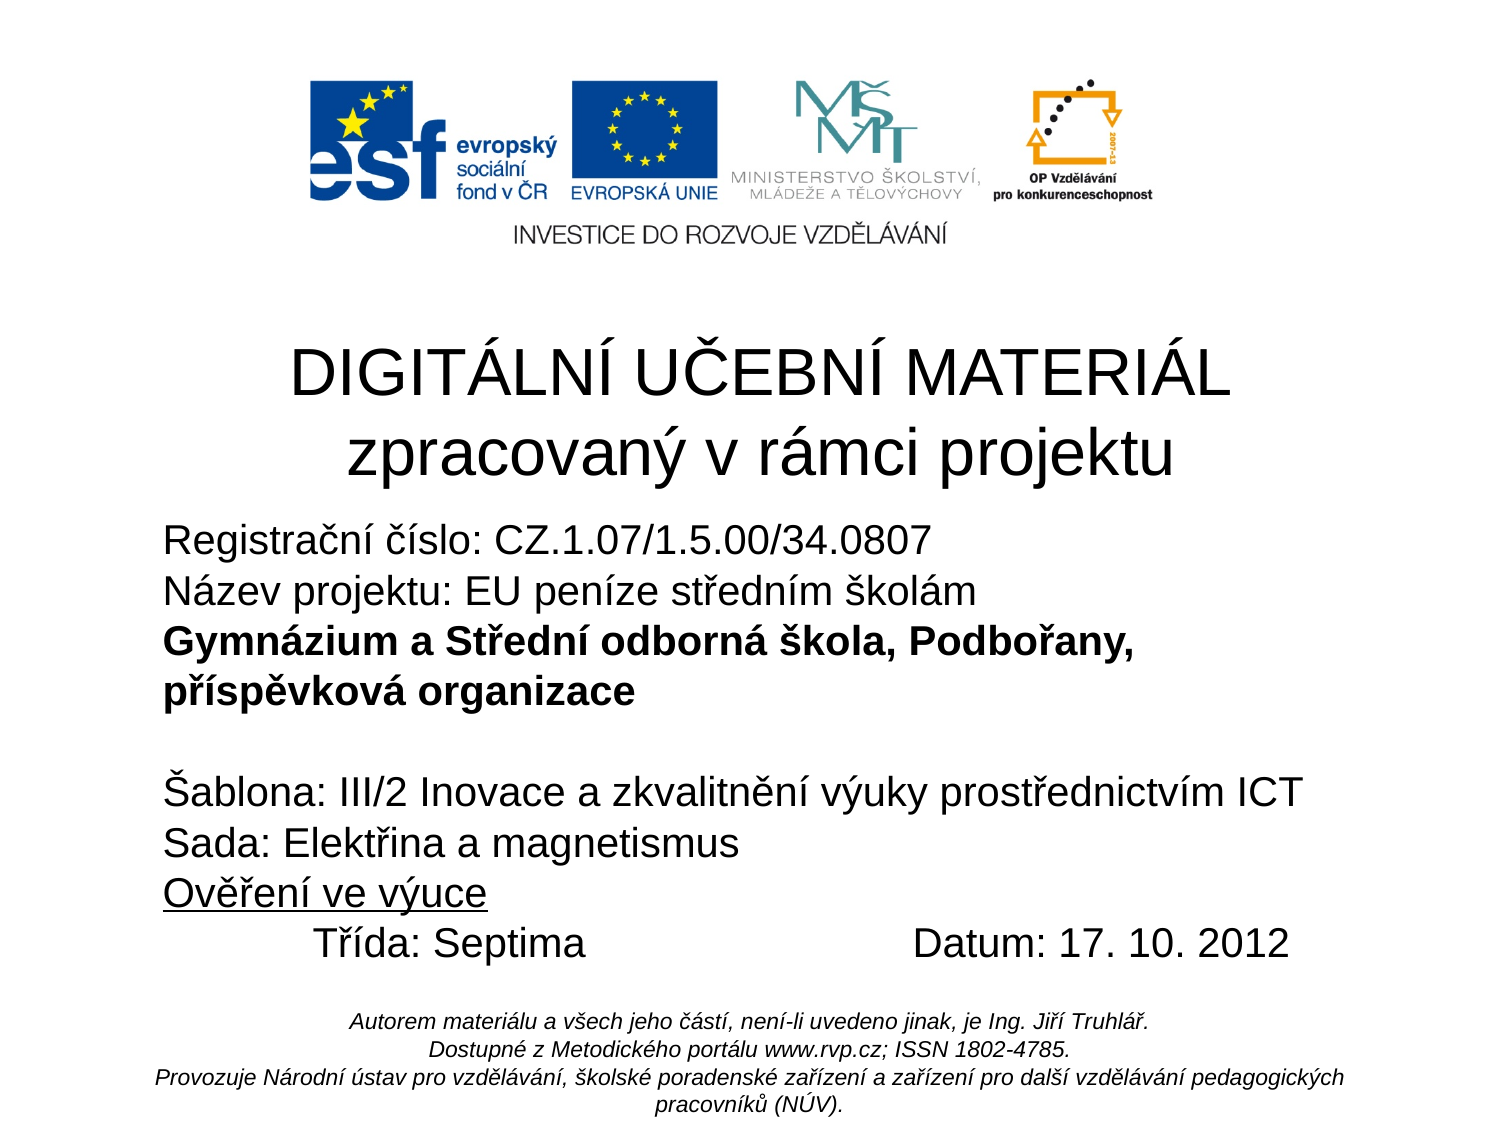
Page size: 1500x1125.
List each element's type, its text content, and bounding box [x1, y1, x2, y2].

text_box Registrační číslo: CZ.1.07/1.5.00/34.0807 Název projektu: EU peníze středním školám Gymnázium a Střední odborná škola, Podbořany, příspěvková organizace Šablona: III/2 Inovace a zkvalitnění výuky prostřednictvím ICT Sada: Elektřina a magnetismus Ověření ve výuce Třída: Septima Datum: 17. 10. 2012 [147, 515, 1376, 999]
title DIGITÁLNÍ UČEBNÍ MATERIÁL zpracovaný v rámci projektu [123, 321, 1399, 497]
text_box Autorem materiálu a všech jeho částí, není-li uvedeno jinak, je Ing. Jiří Truhlář. Dostupné z Metodického portálu www.rvp.cz; ISSN 1802-4785. Provozuje Národní ústav pro vzdělávání, školské poradenské zařízení a zařízení pro další vzdělávání pedagogických pracovníků (NÚV). [88, 999, 1412, 1125]
picture [265, 42, 1210, 274]
